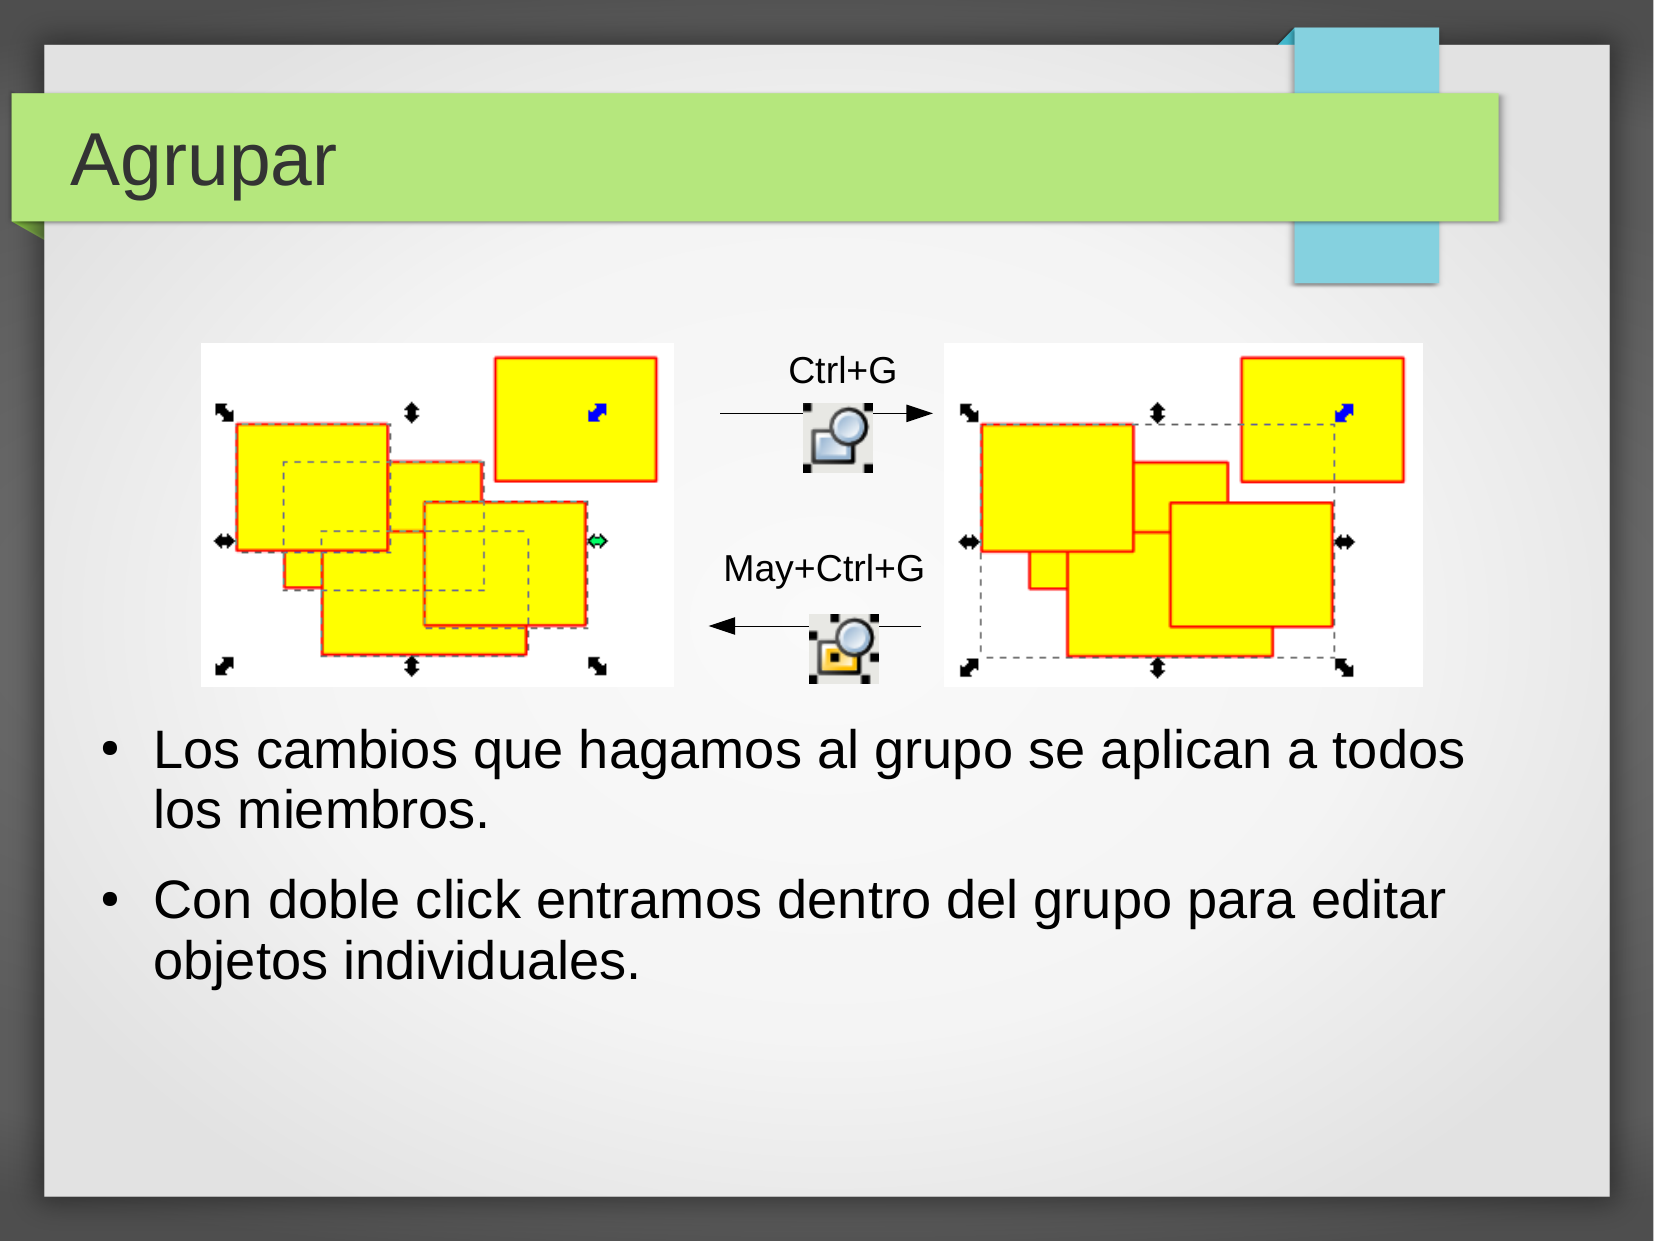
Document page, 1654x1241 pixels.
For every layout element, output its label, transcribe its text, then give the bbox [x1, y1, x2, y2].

text_box Ctrl+G [773, 342, 913, 400]
picture [0, 0, 1654, 1241]
title Agrupar [70, 106, 1229, 213]
list Los cambios que hagamos al grupo se aplican a todos los miembros. Con doble click entramos dentro del grupo para editar objetos individuales. [82, 719, 1538, 1063]
text_box May+Ctrl+G [708, 539, 941, 597]
